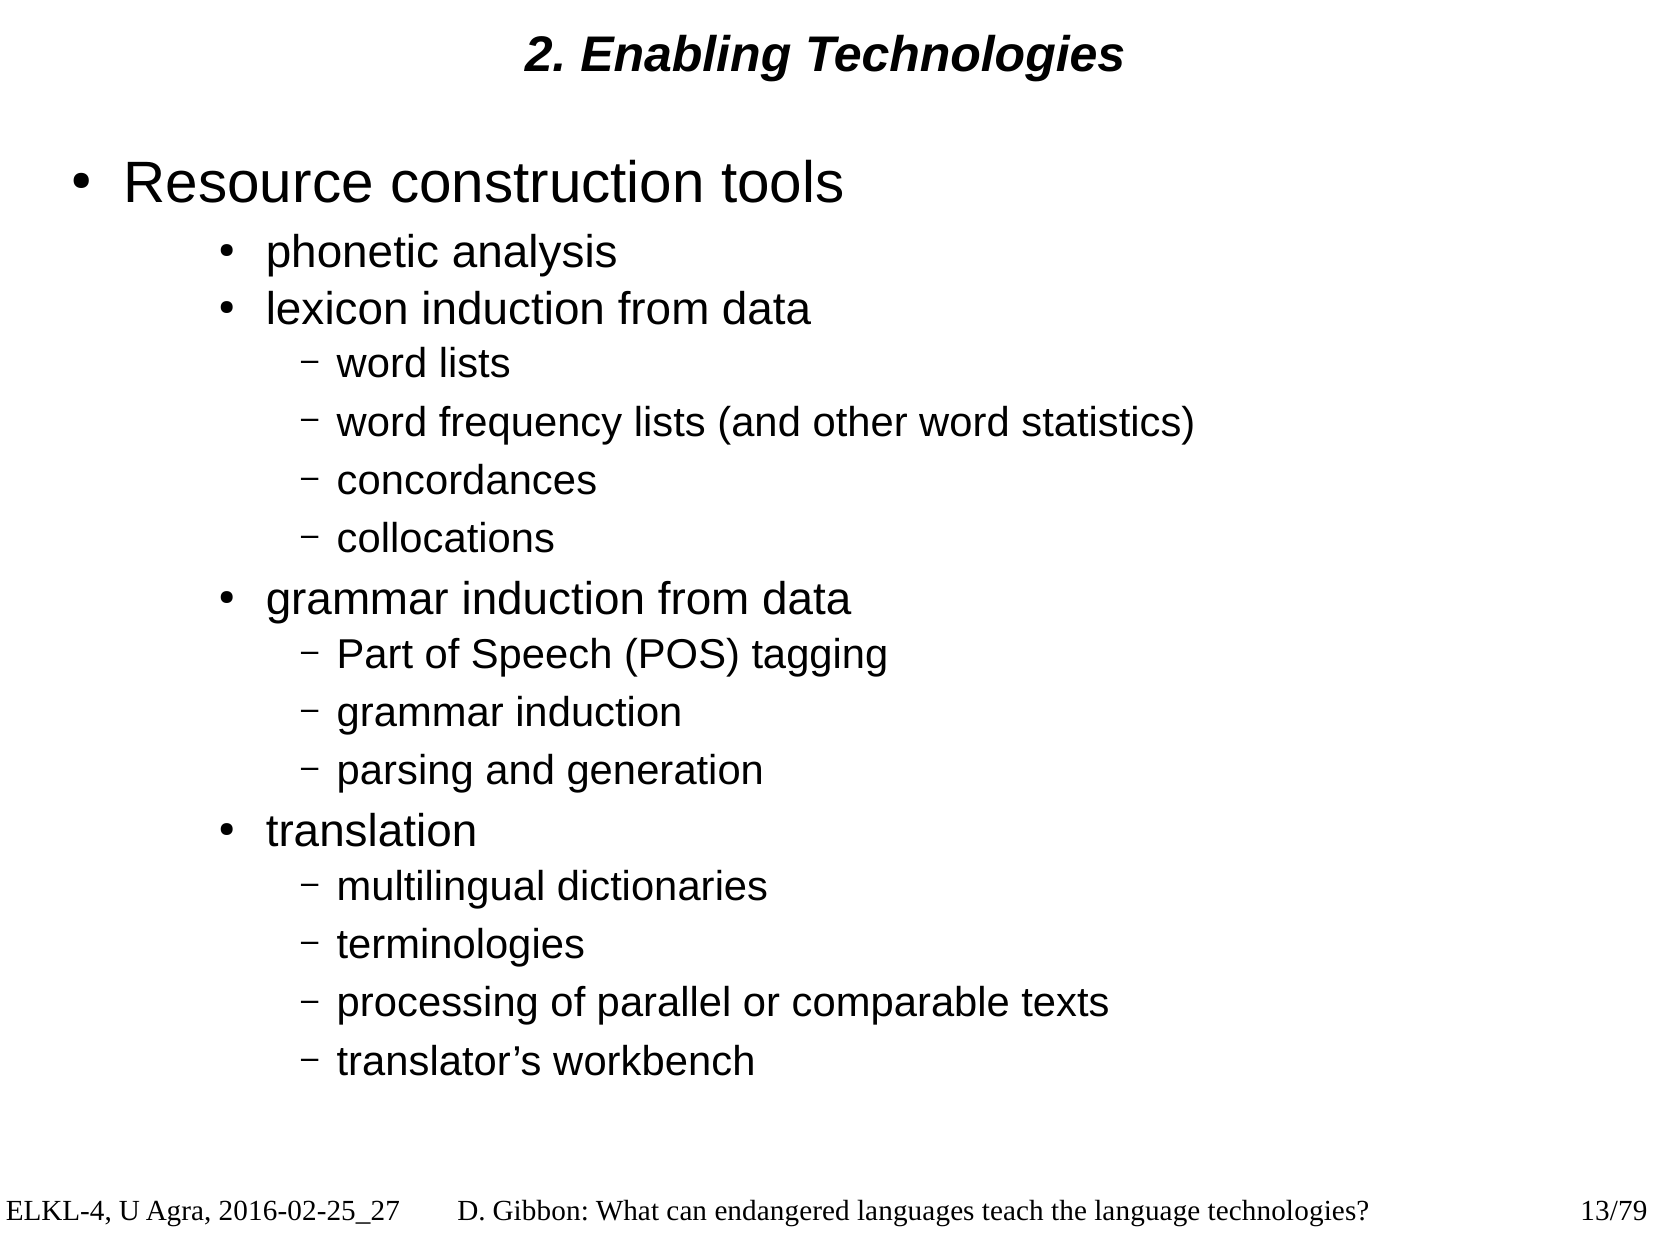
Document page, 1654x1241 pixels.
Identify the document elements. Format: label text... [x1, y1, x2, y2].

title 2. Enabling Technologies [0, 2, 1654, 106]
list Resource construction tools phonetic analysis lexicon induction from data word lists word frequency lists (and other word statistics) concordances collocations grammar induction from data Part of Speech (POS) tagging grammar induction parsing and generation translation multilingual dictionaries terminologies processing of parallel or comparable texts translator’s workbench [53, 150, 1651, 1141]
